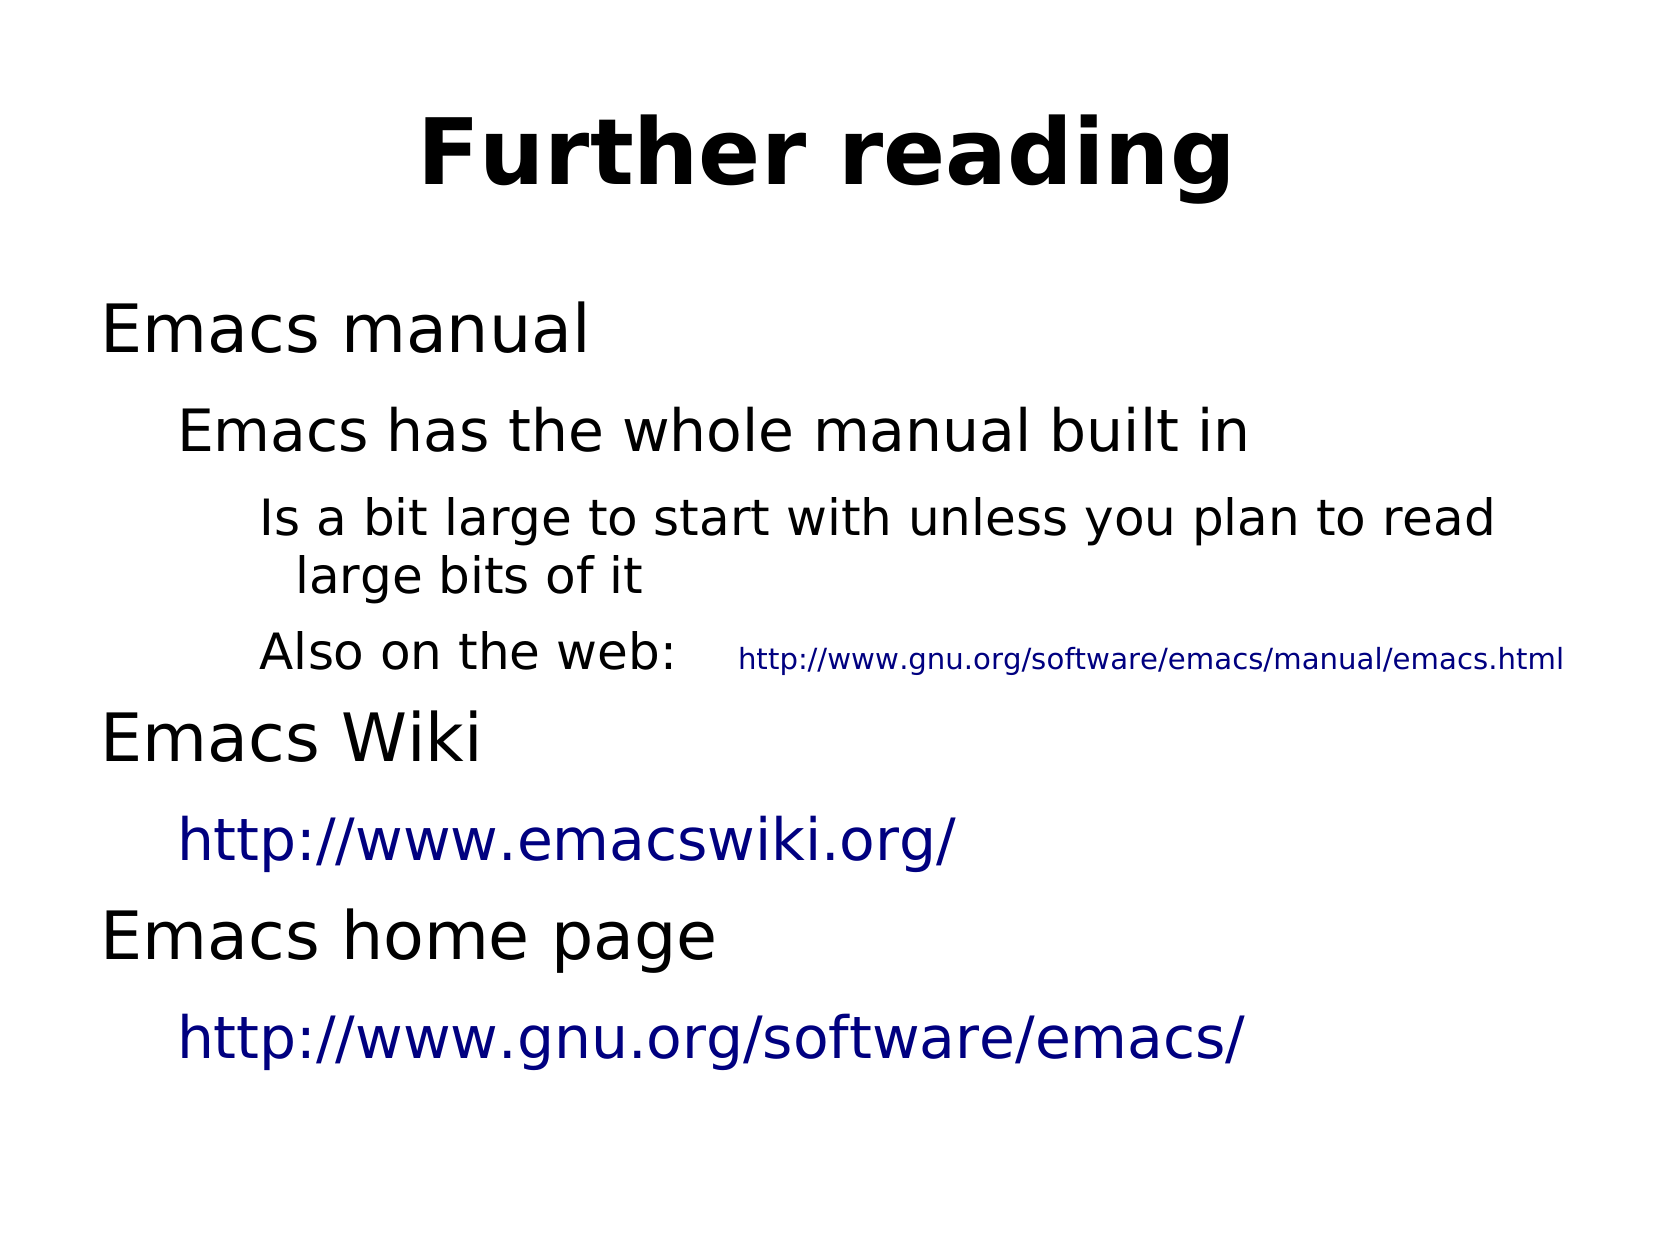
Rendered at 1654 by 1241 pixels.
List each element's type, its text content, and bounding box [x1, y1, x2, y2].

title Further reading [82, 49, 1571, 257]
list Emacs manual Emacs has the whole manual built in Is a bit large to start with unless you plan to read large bits of it Also on the web: http://www.gnu.org/software/emacs/manual/emacs.html Emacs Wiki http://www.emacswiki.org/ Emacs home page http://www.gnu.org/software/emacs/ [82, 290, 1571, 1109]
